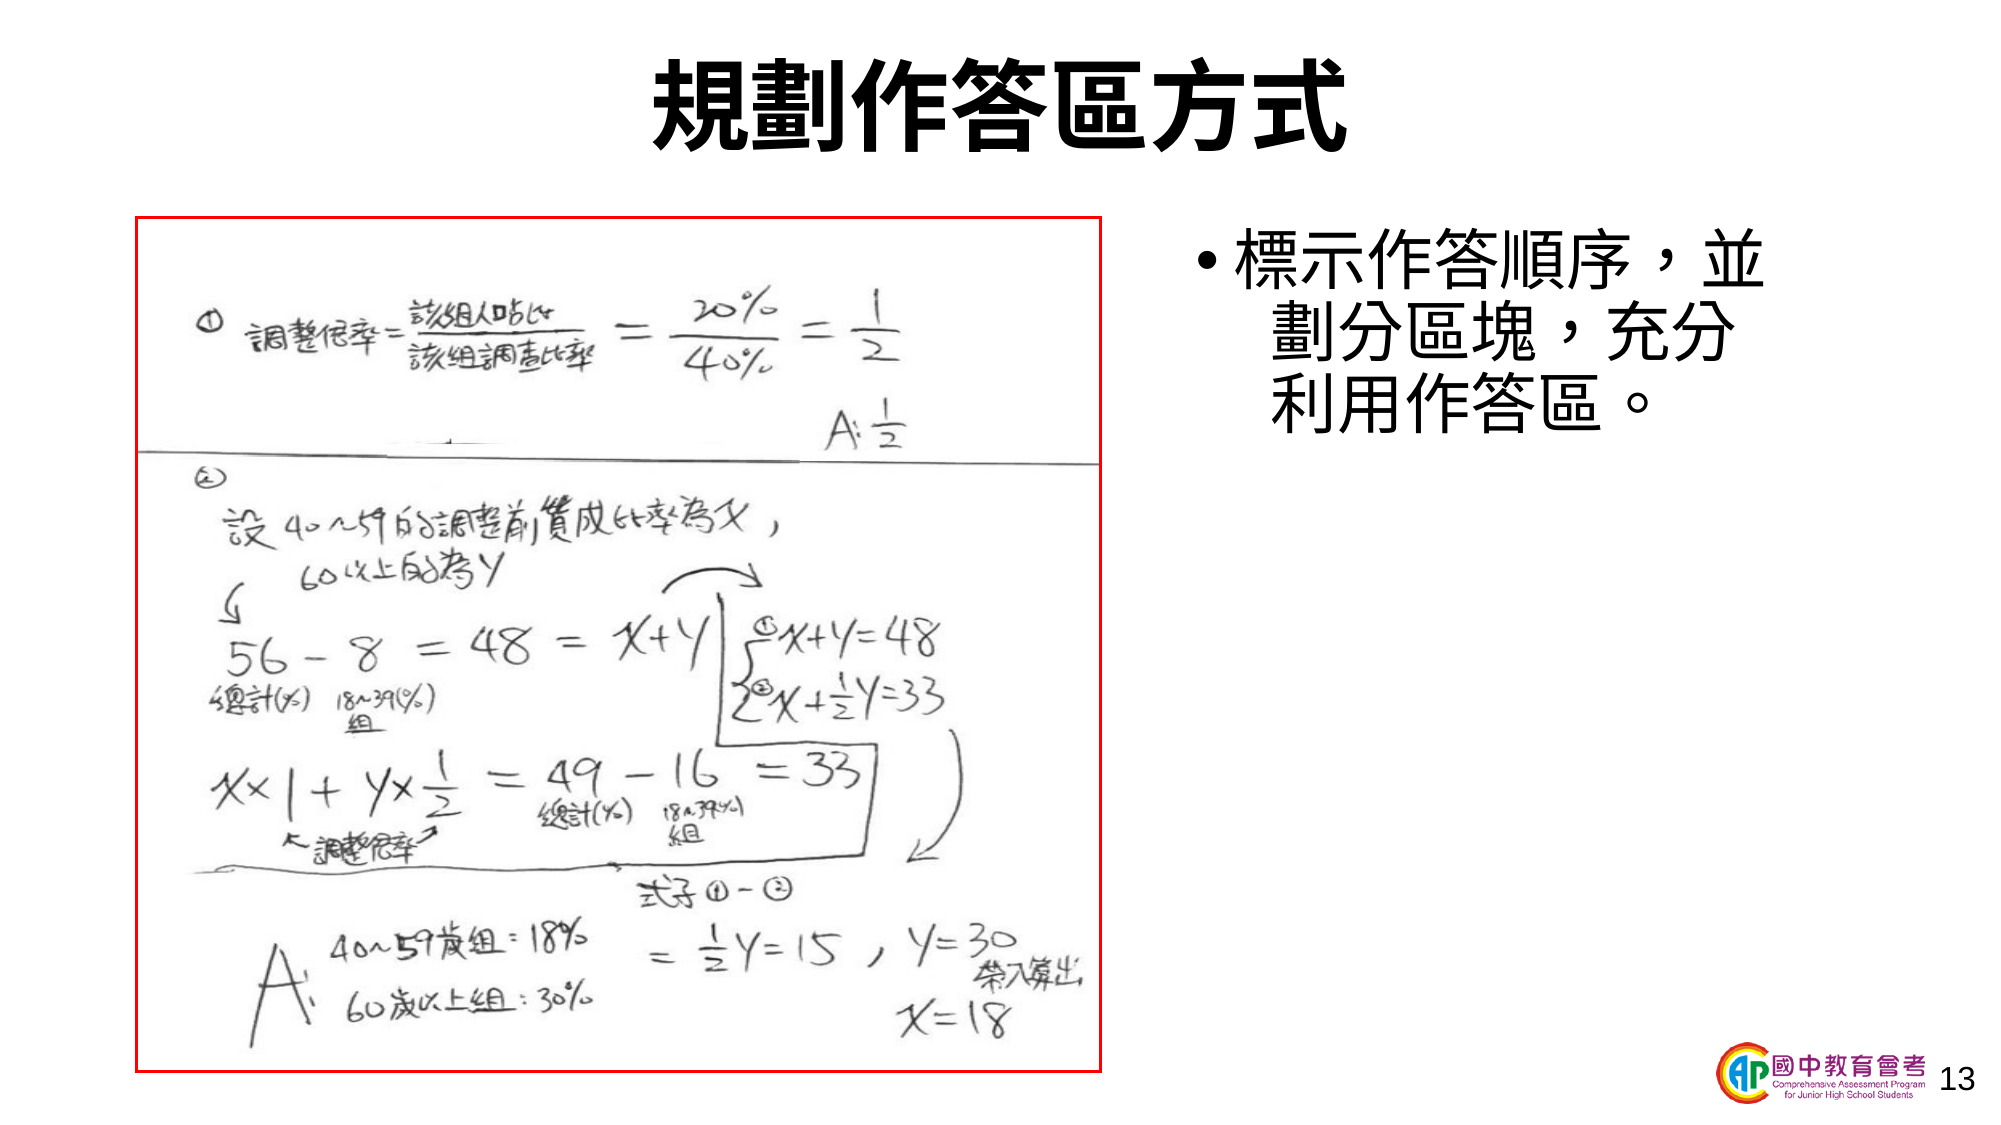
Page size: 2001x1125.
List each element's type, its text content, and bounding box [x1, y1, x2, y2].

text_box [1923, 1047, 2000, 1108]
picture [137, 218, 1100, 1071]
title 規劃作答區方式 [137, 2, 1863, 220]
list 標示作答順序，並劃分區塊，充分利用作答區。 [1180, 219, 1805, 963]
